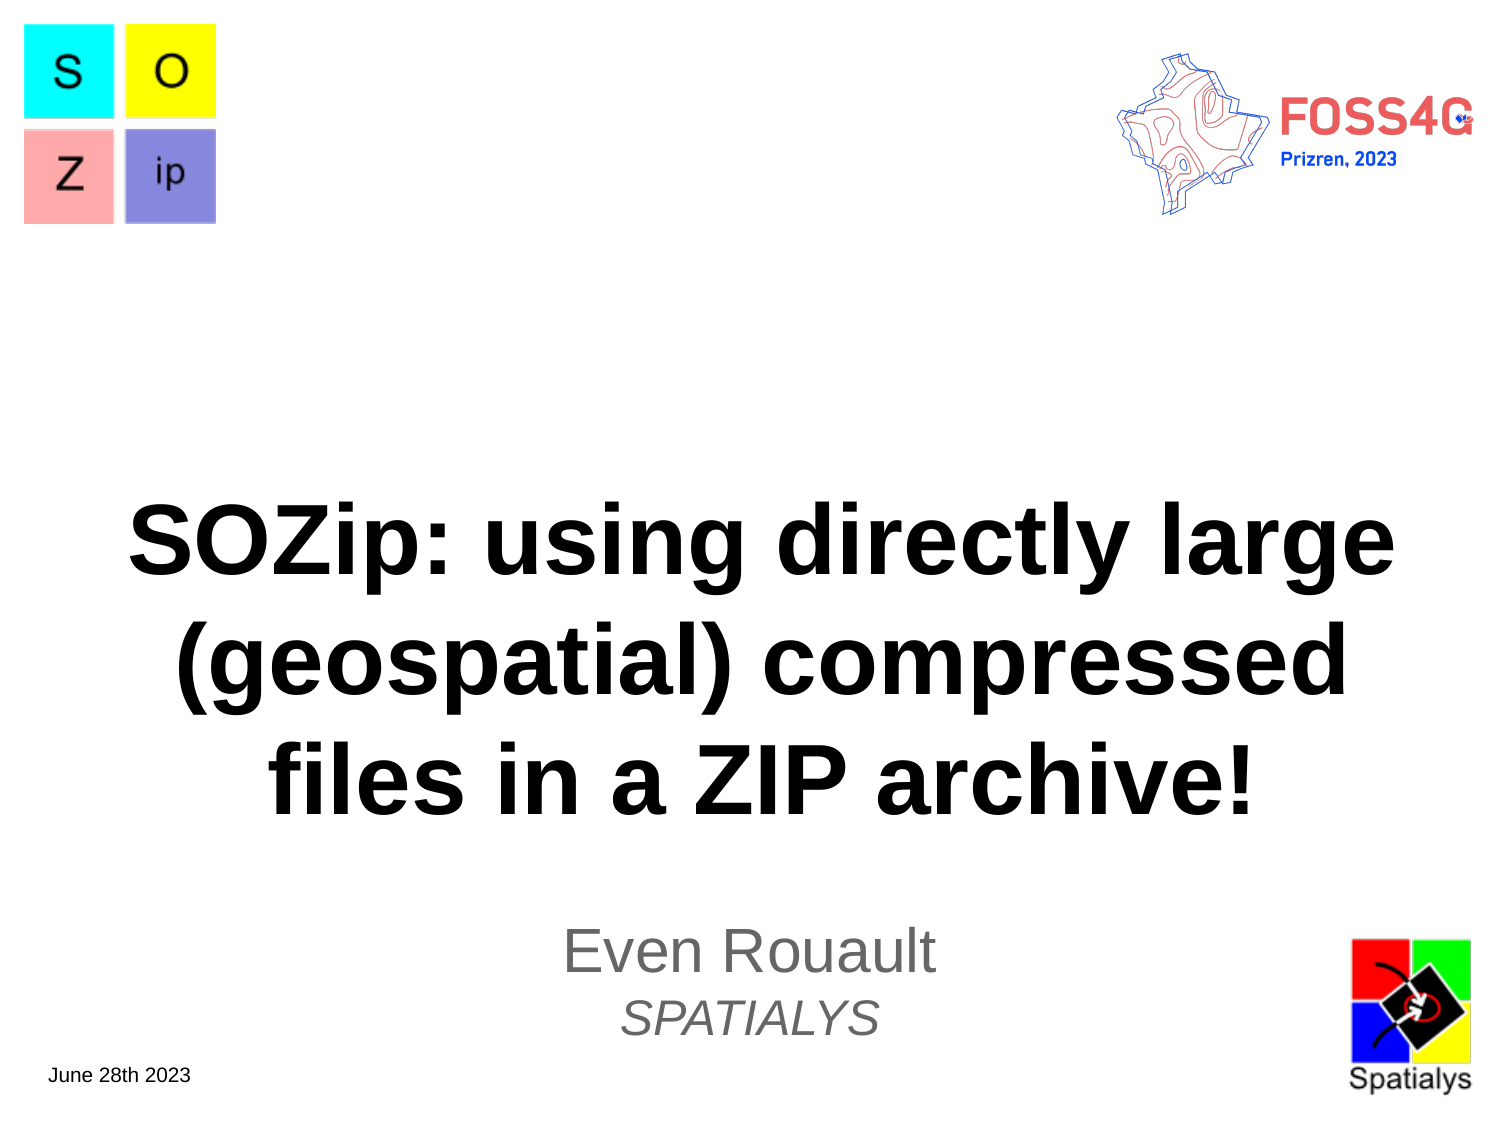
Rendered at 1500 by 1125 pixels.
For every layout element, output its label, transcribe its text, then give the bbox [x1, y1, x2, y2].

picture [1116, 53, 1474, 215]
subtitle Even Rouault SPATIALYS [112, 895, 1388, 1067]
picture [24, 24, 216, 224]
picture [1348, 936, 1474, 1098]
title SOZip: using directly large (geospatial) compressed files in a ZIP archive! [52, 521, 1474, 850]
text_box June 28th 2023 [33, 1046, 294, 1125]
